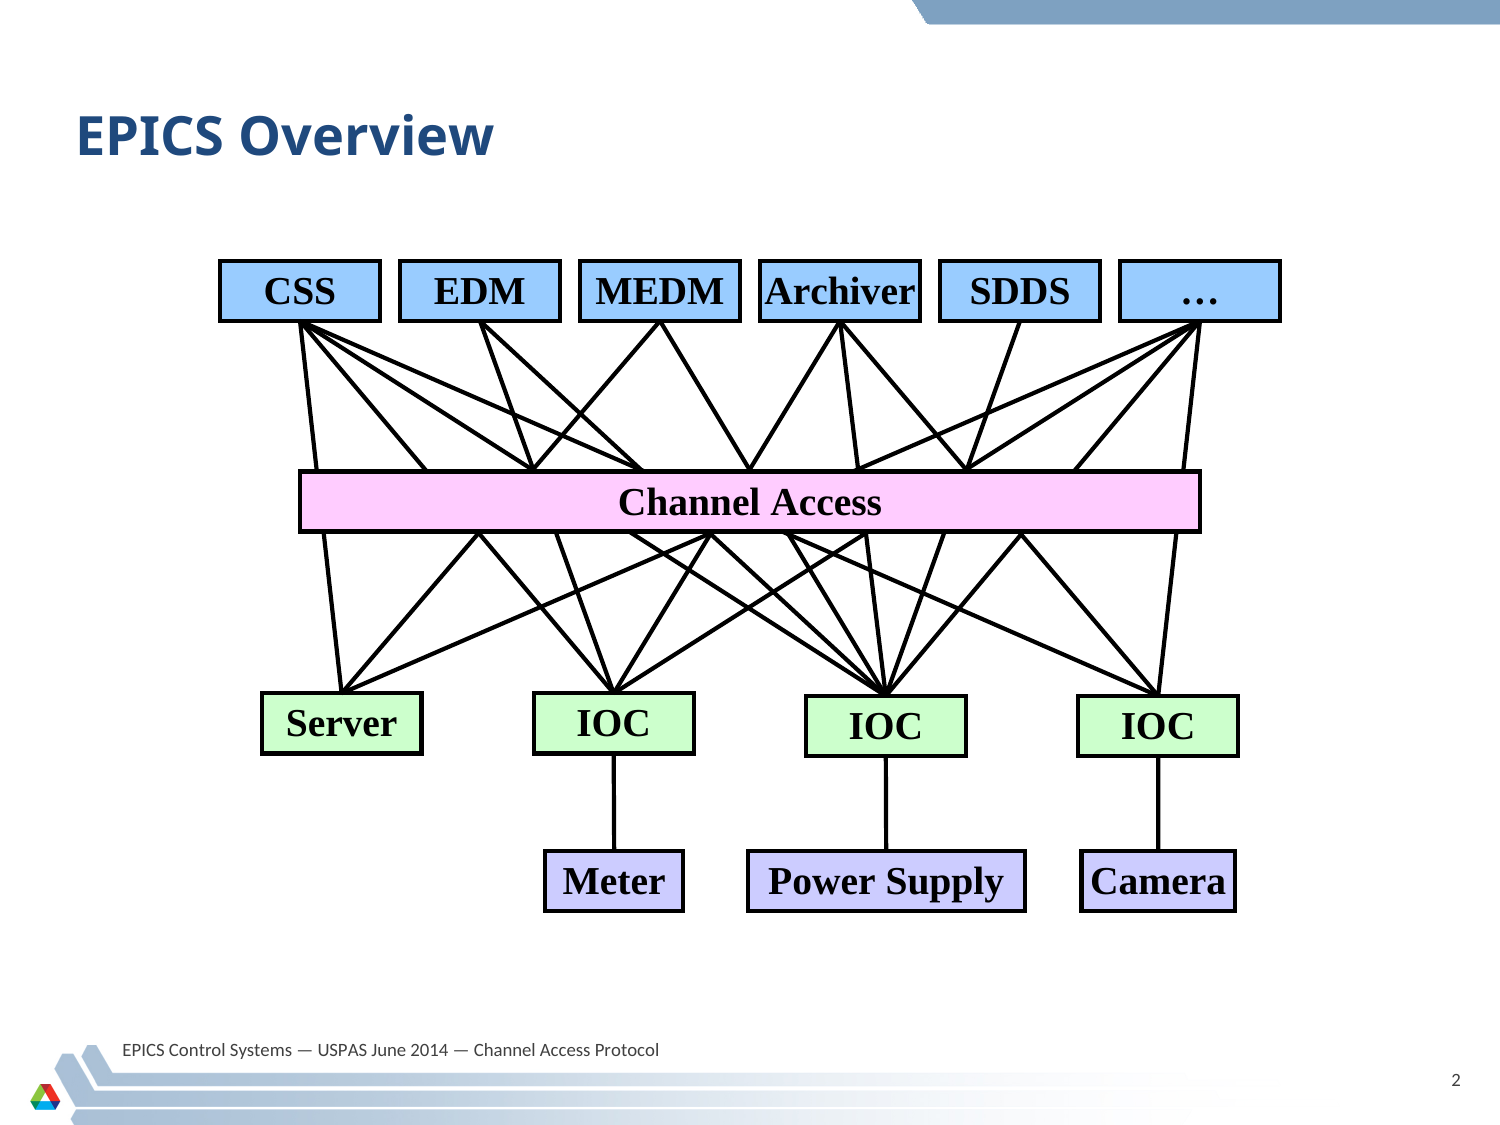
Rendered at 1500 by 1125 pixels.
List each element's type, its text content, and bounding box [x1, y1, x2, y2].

text_box IOC [1078, 695, 1239, 757]
text_box MEDM [579, 260, 741, 321]
text_box IOC [805, 695, 966, 757]
text_box Server [261, 693, 422, 754]
text_box Meter [545, 850, 684, 911]
text_box IOC [533, 693, 694, 754]
title EPICS Overview [75, 103, 1426, 167]
text_box SDDS [940, 260, 1101, 321]
text_box Power Supply [747, 850, 1025, 911]
text_box Channel Access [300, 471, 1201, 532]
picture [0, 0, 1500, 26]
text_box CSS [220, 260, 380, 321]
text_box EDM [399, 260, 560, 321]
text_box … [1120, 260, 1280, 321]
picture [0, 1037, 1500, 1125]
text_box Camera [1081, 850, 1236, 911]
text_box Archiver [759, 260, 921, 321]
